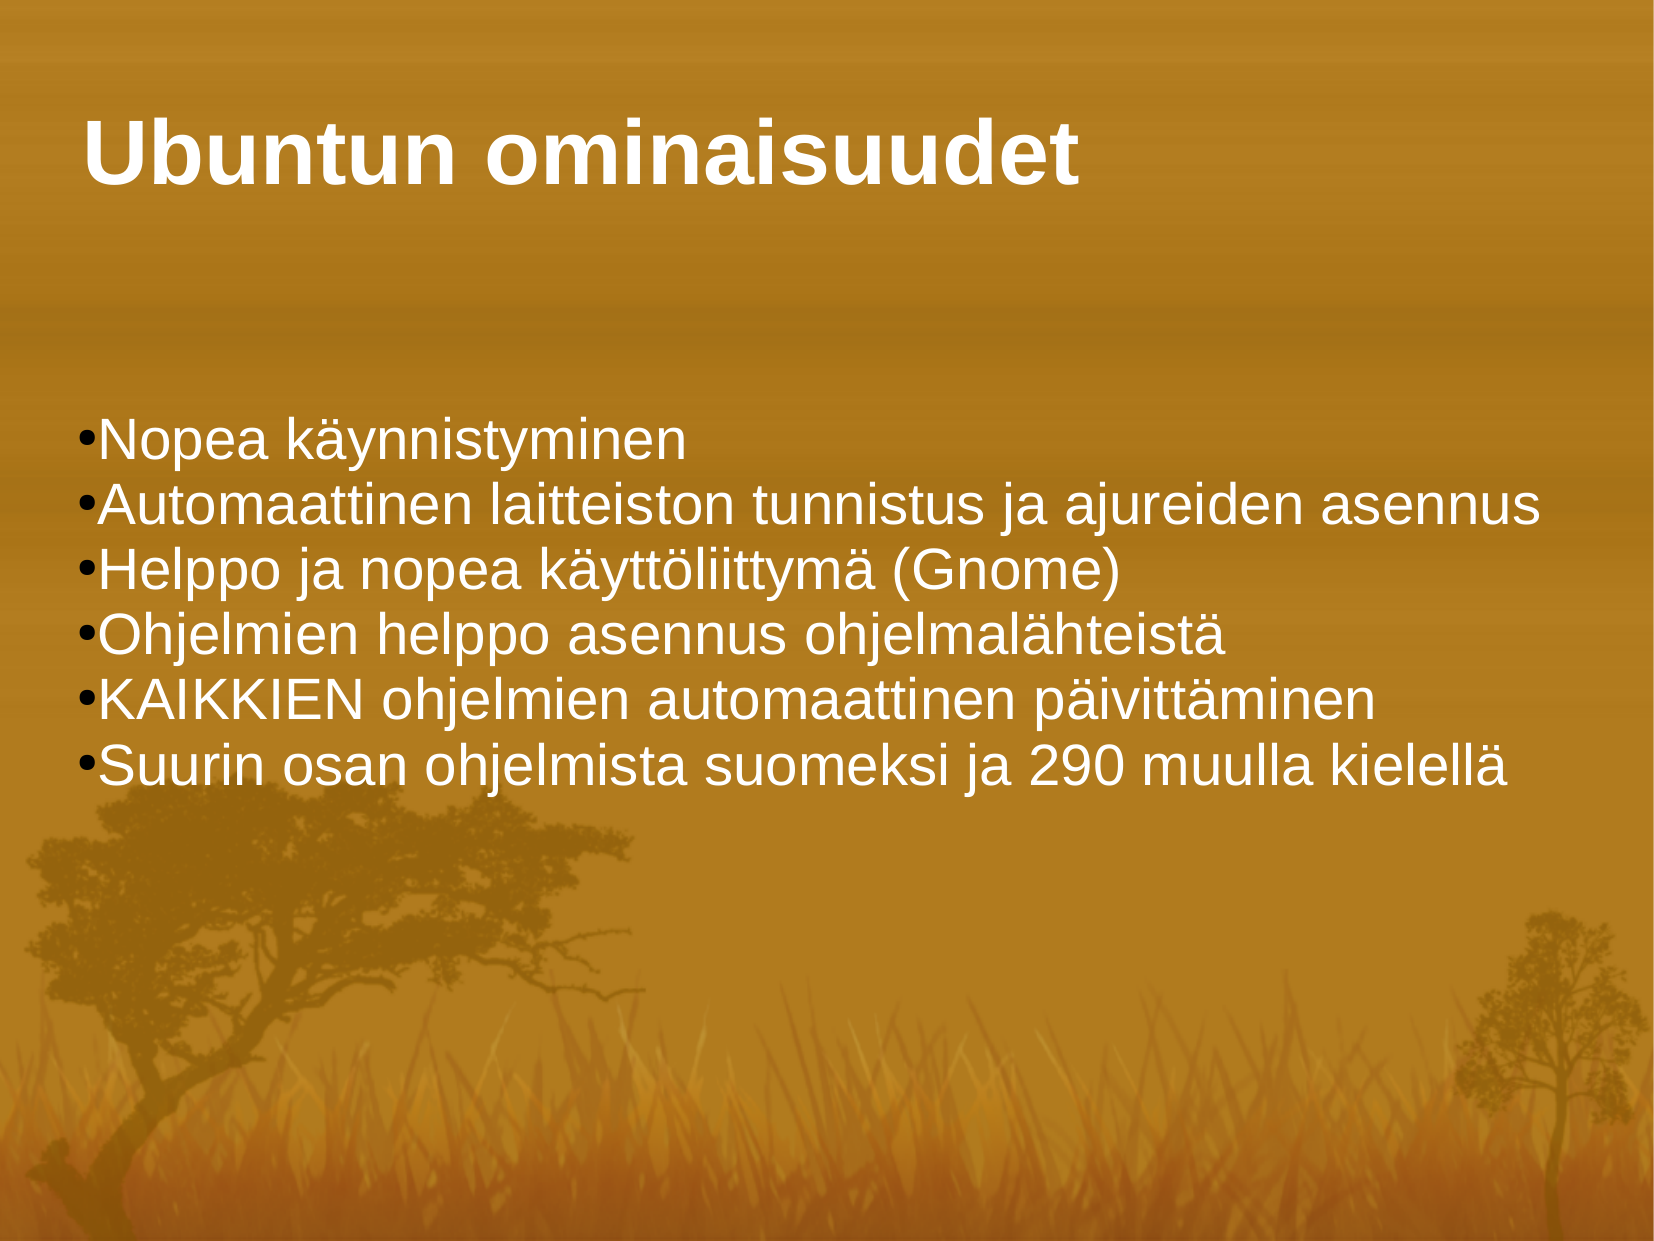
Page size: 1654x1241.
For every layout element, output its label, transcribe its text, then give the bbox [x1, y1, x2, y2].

title Ubuntun ominaisuudet [82, 56, 1571, 250]
picture [0, 0, 1654, 1241]
subtitle Nopea käynnistyminen Automaattinen laitteiston tunnistus ja ajureiden asennus Helppo ja nopea käyttöliittymä (Gnome) Ohjelmien helppo asennus ohjelmalähteistä KAIKKIEN ohjelmien automaattinen päivittäminen Suurin osan ohjelmista suomeksi ja 290 muulla kielellä [76, 200, 1565, 1004]
